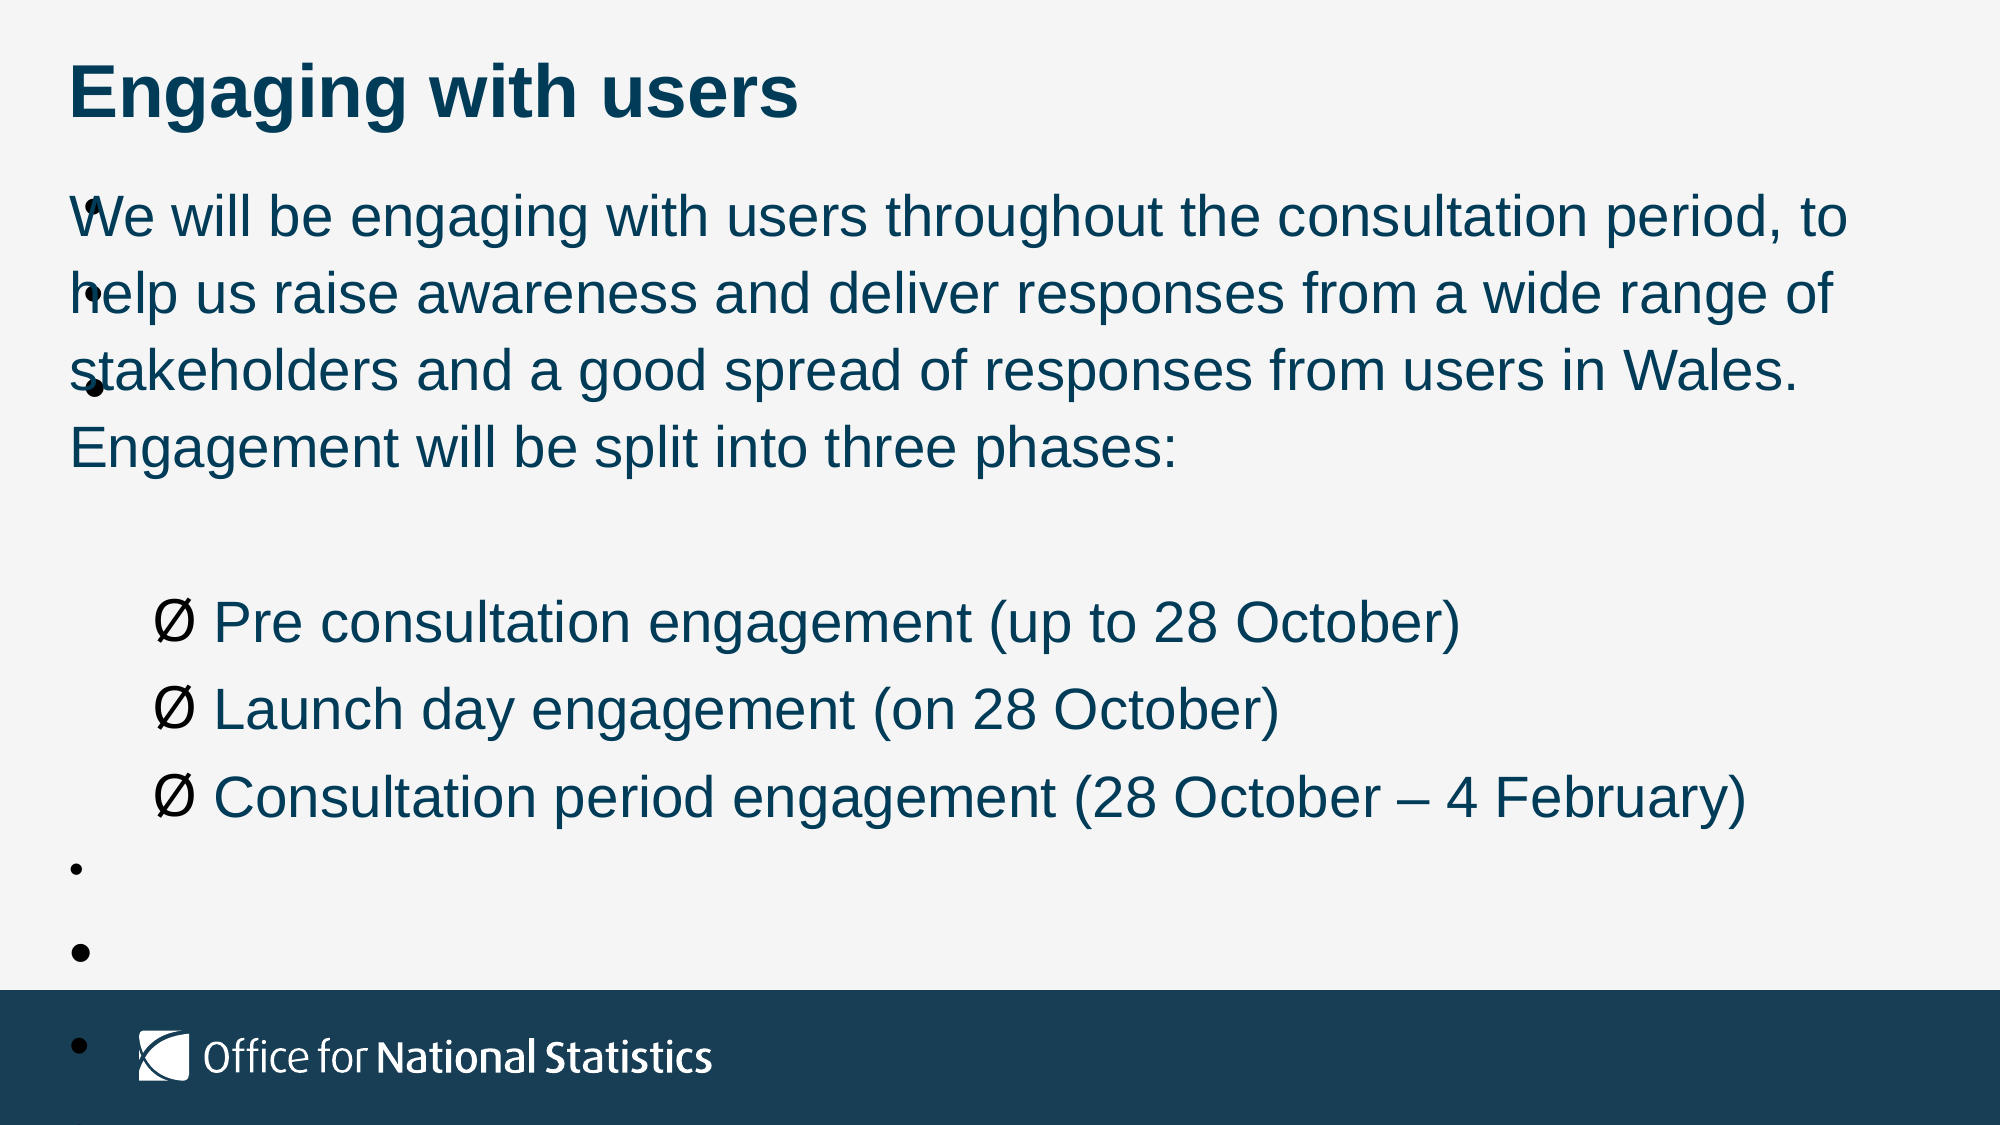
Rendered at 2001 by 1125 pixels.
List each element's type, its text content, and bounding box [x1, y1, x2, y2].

text_box We will be engaging with users throughout the consultation period, to help us raise awareness and deliver responses from a wide range of stakeholders and a good spread of responses from users in Wales. Engagement will be split into three phases: Pre consultation engagement (up to 28 October) Launch day engagement (on 28 October) Consultation period engagement (28 October – 4 February) [69, 171, 1959, 1125]
title Engaging with users [68, 48, 1931, 136]
